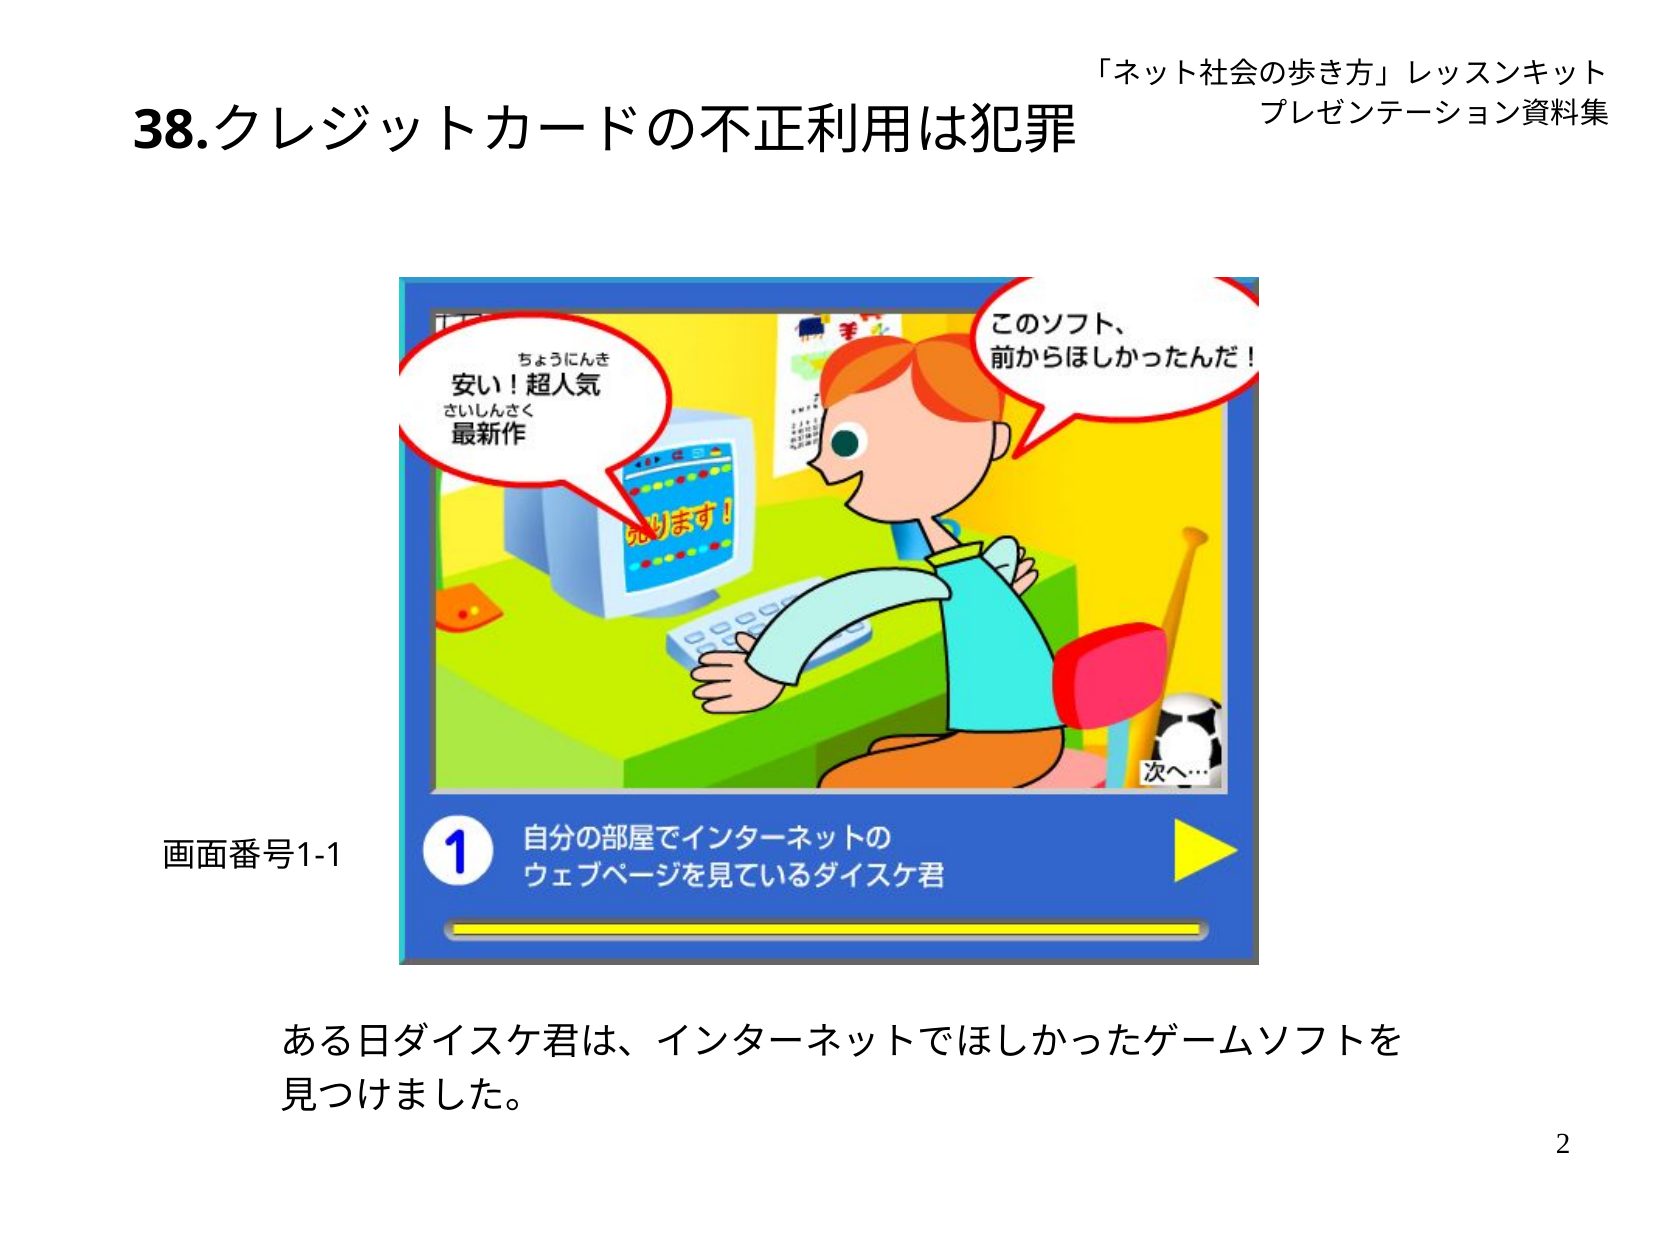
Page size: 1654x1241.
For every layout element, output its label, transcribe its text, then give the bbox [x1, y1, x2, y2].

text_box 画面番号1-1 [147, 826, 384, 882]
picture [399, 277, 1259, 965]
text_box 「ネット社会の歩き方」レッスンキット プレゼンテーション資料集 [1062, 44, 1625, 139]
text_box ある日ダイスケ君は、インターネットでほしかったゲームソフトを見つけました。 [265, 1003, 1447, 1128]
text_box 38.クレジットカードの不正利用は犯罪 [118, 88, 1241, 169]
